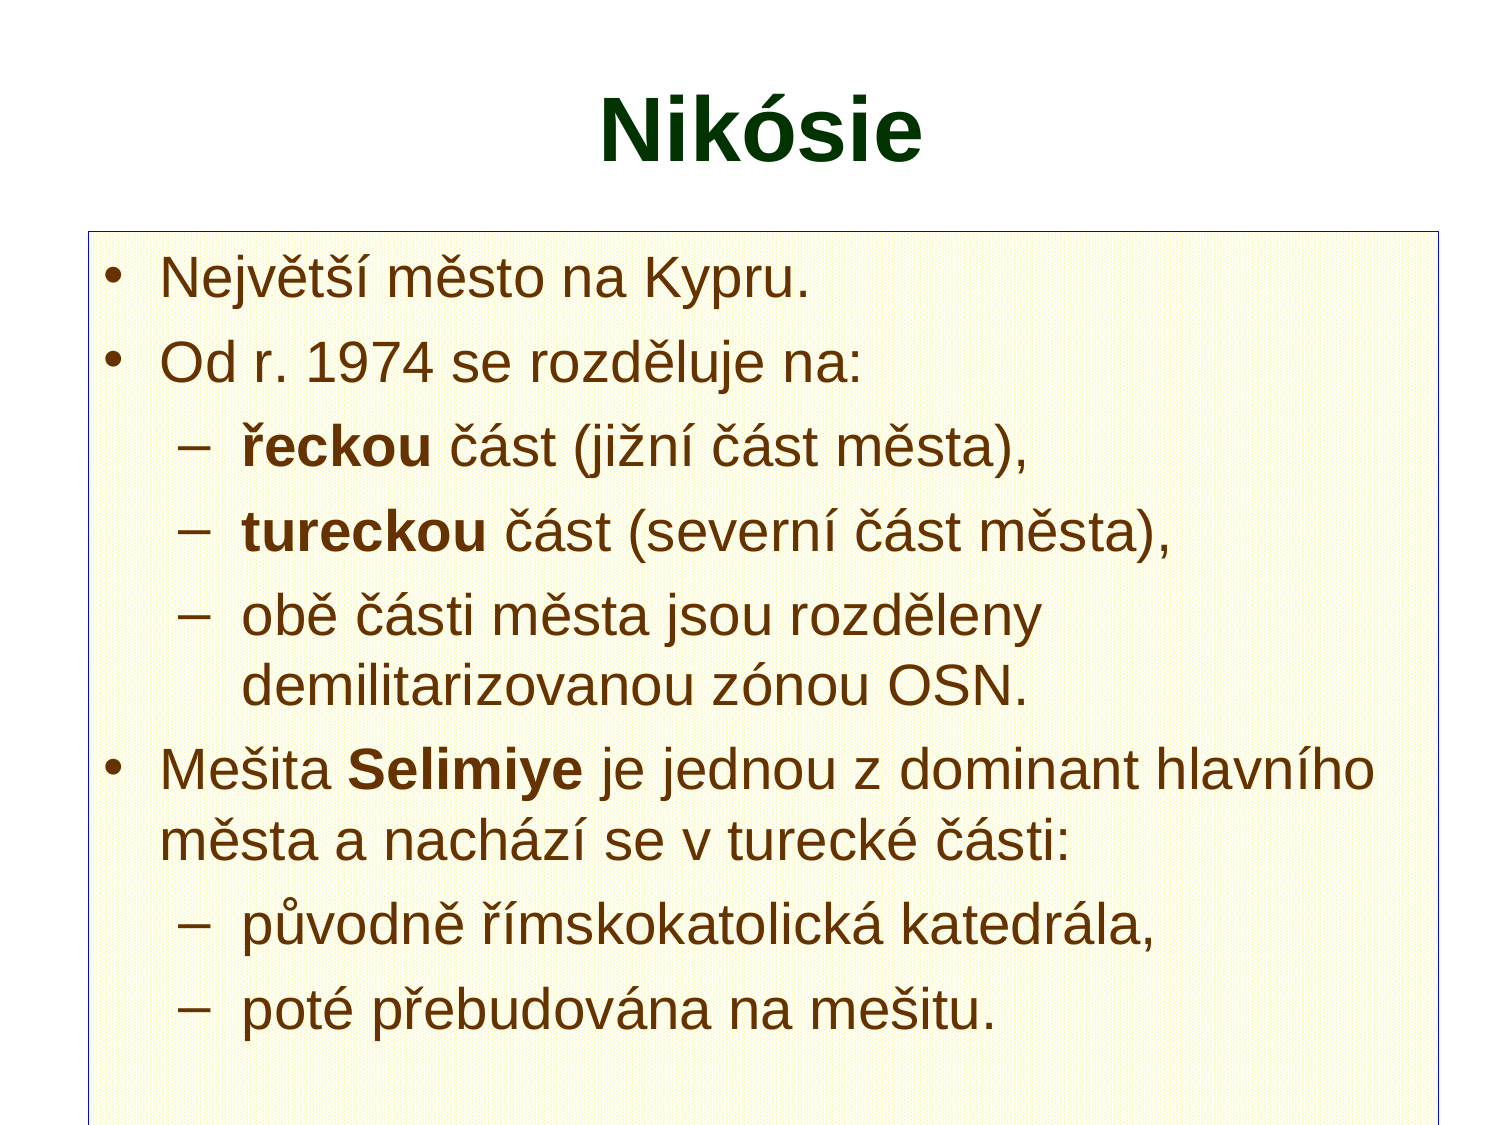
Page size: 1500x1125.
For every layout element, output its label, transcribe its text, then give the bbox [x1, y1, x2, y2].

title Nikósie [88, 30, 1436, 219]
list Největší město na Kypru. Od r. 1974 se rozděluje na: řeckou část (jižní část města), tureckou část (severní část města), obě části města jsou rozděleny demilitarizovanou zónou OSN. Mešita Selimiye je jednou z dominant hlavního města a nachází se v turecké části: původně římskokatolická katedrála, poté přebudována na mešitu. [88, 231, 1439, 1125]
